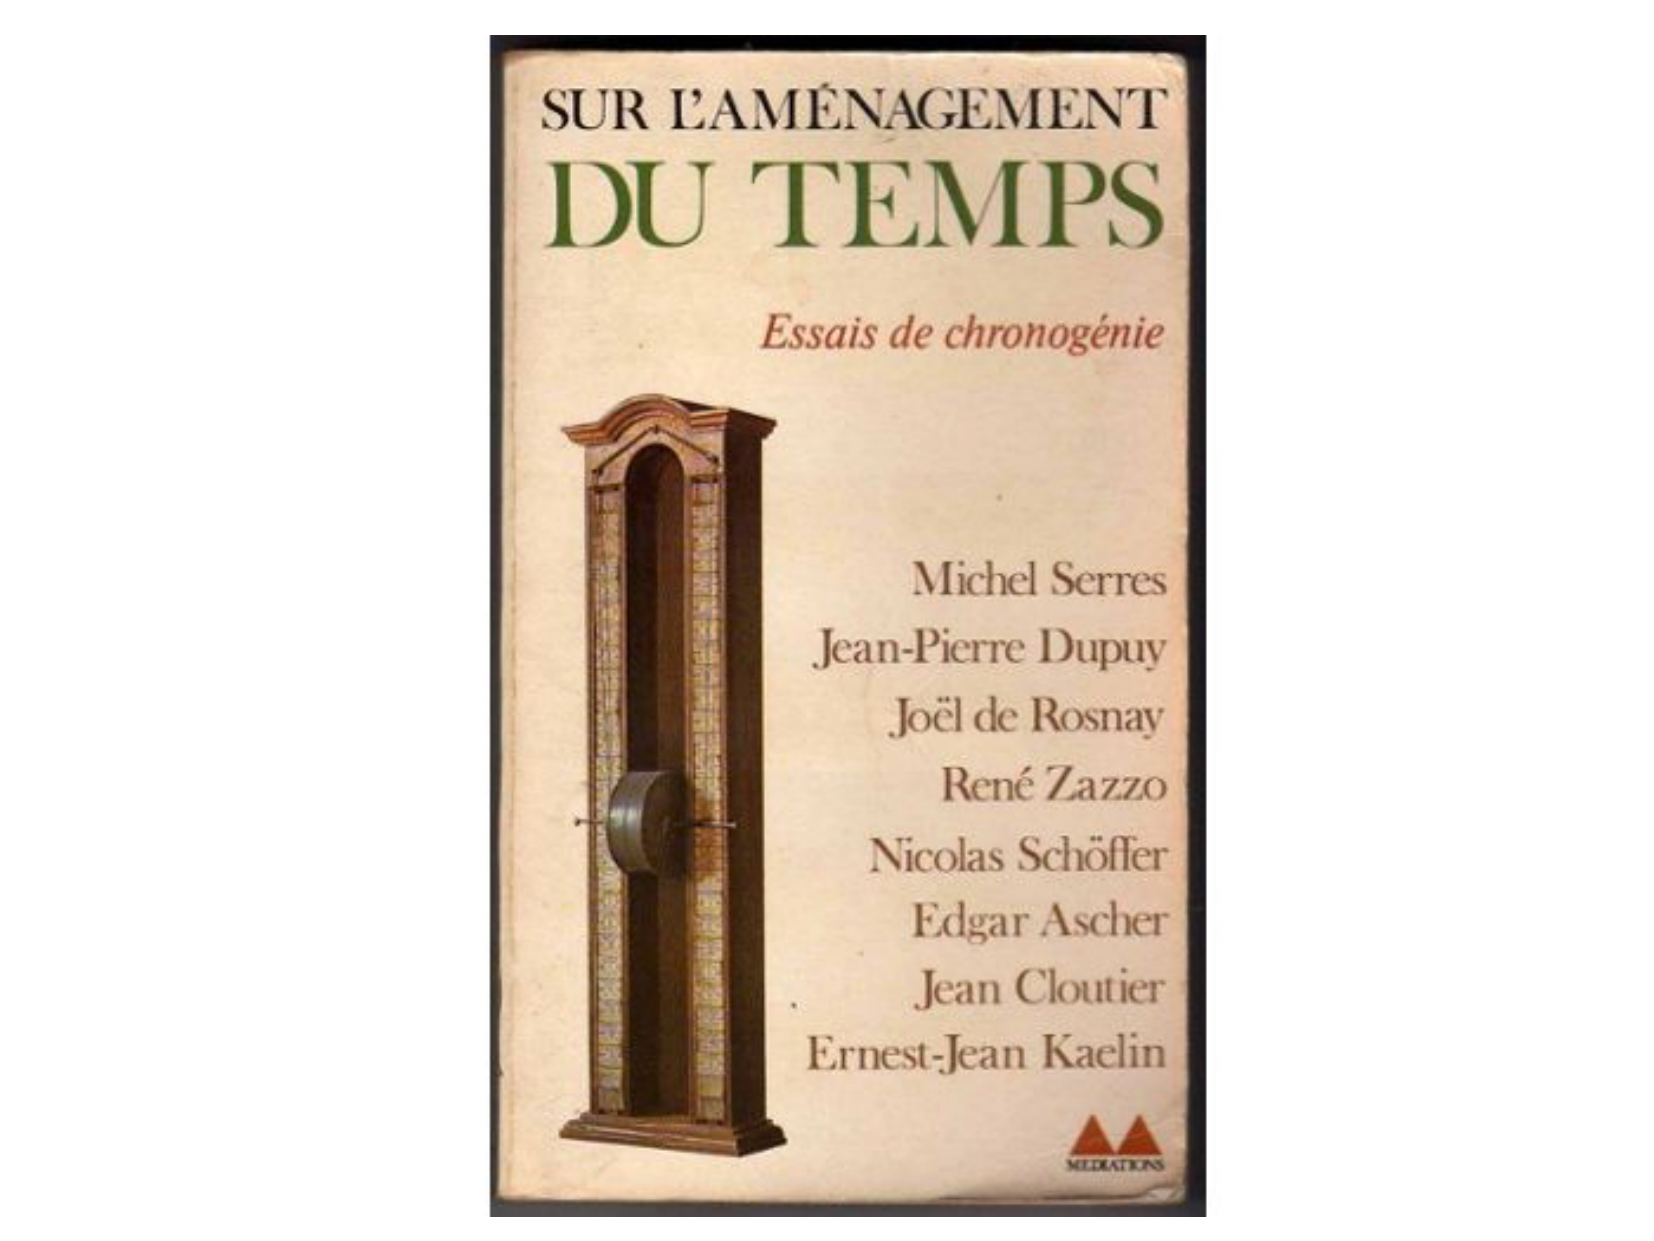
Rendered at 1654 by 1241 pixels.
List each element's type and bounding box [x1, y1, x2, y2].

picture [259, 35, 1441, 1217]
